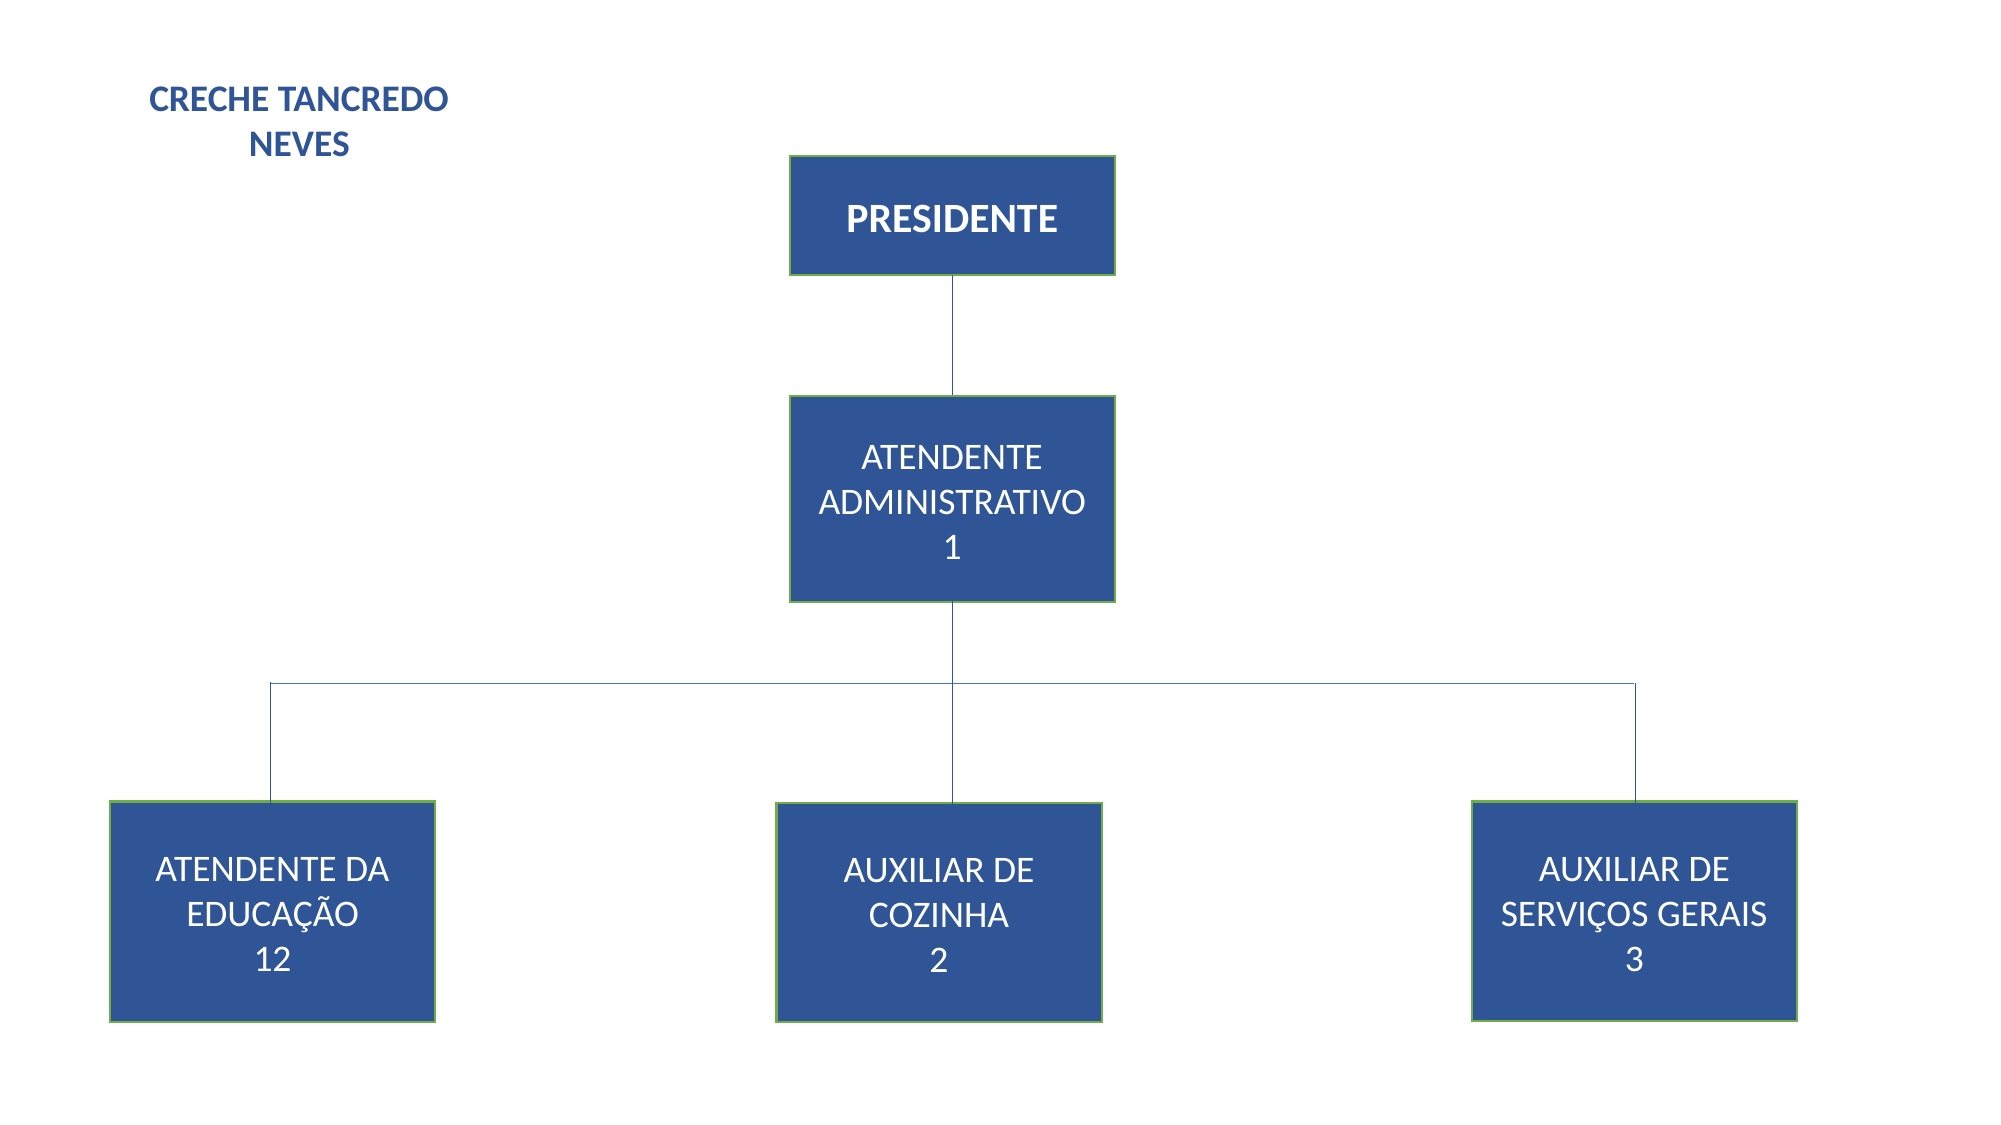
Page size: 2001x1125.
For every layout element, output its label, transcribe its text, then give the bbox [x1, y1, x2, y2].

text_box CRECHE TANCREDO NEVES [101, 66, 497, 173]
text_box AUXILIAR DE COZINHA 2 [777, 803, 1102, 1022]
text_box PRESIDENTE [790, 156, 1115, 275]
text_box AUXILIAR DE SERVIÇOS GERAIS 3 [1472, 801, 1797, 1021]
text_box ATENDENTE DA EDUCAÇÃO 12 [110, 801, 435, 1022]
text_box ATENDENTE ADMINISTRATIVO 1 [790, 396, 1115, 602]
